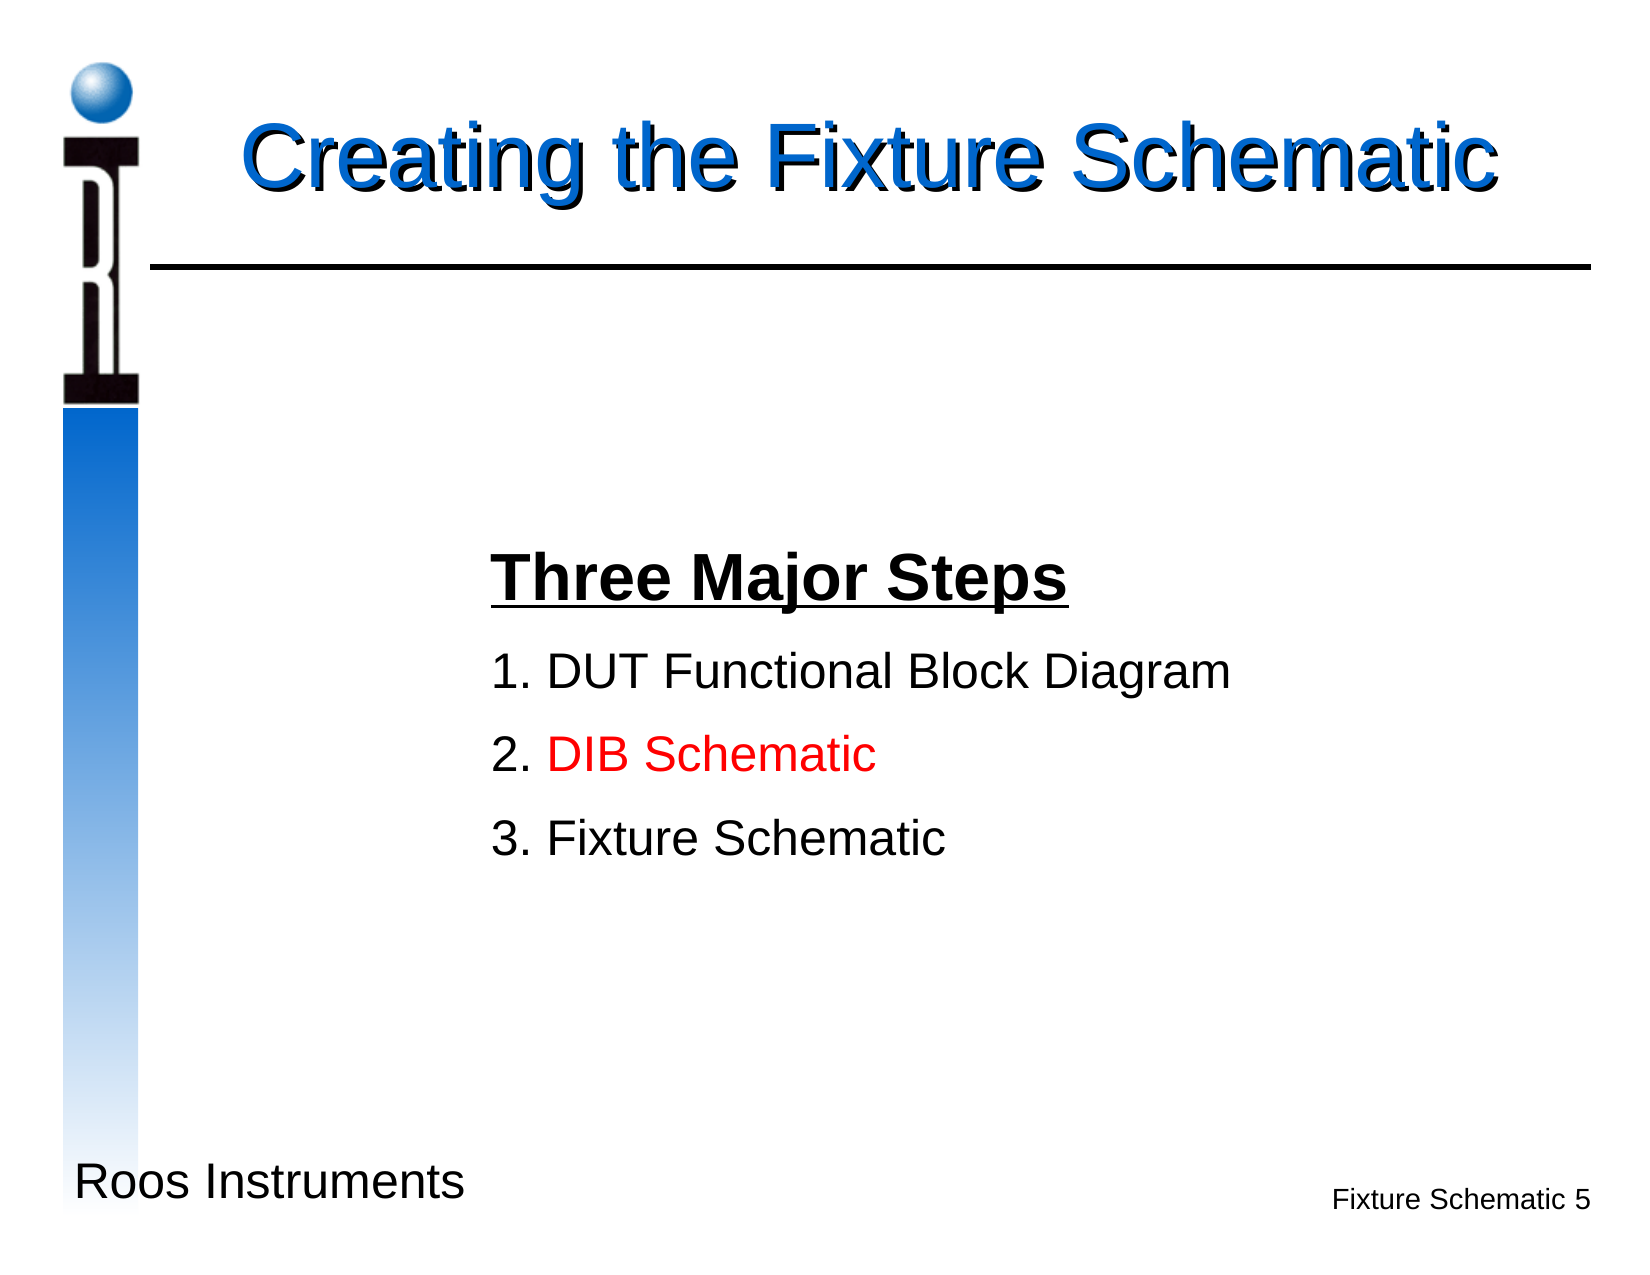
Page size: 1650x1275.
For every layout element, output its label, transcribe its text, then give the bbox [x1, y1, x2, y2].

text_box Three Major Steps 1. DUT Functional Block Diagram 2. DIB Schematic 3. Fixture Schematic [475, 495, 1247, 837]
picture [59, 59, 144, 411]
title Creating the Fixture Schematic [147, 59, 1591, 253]
